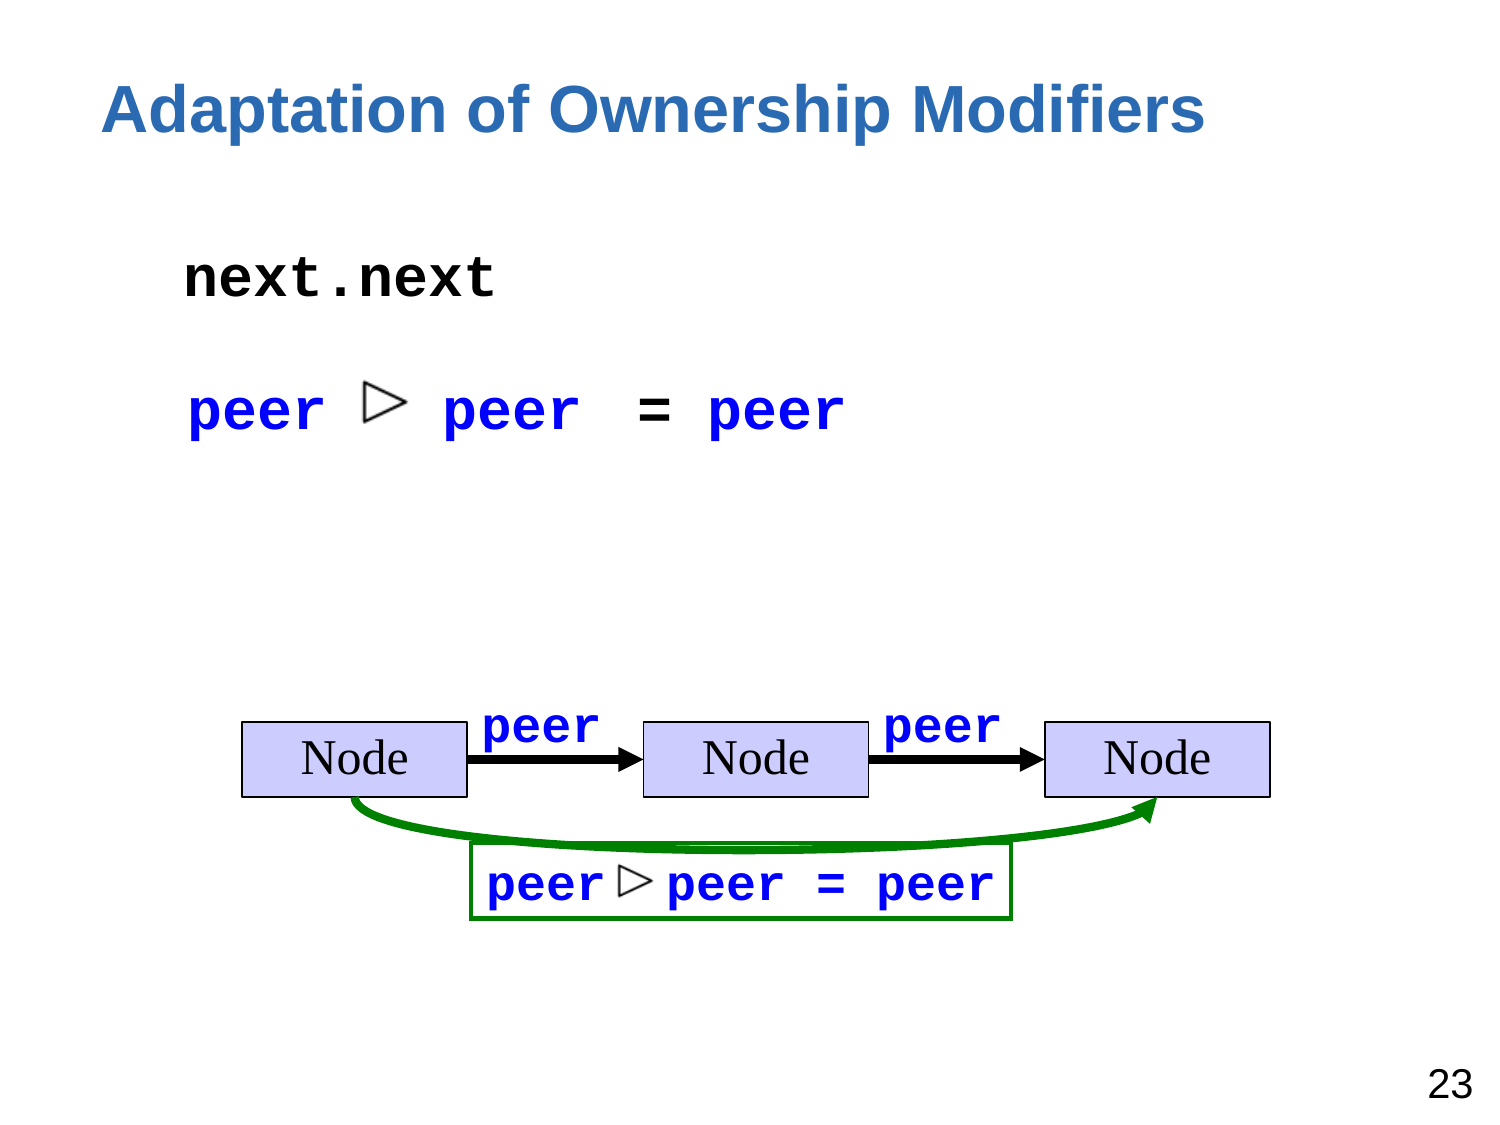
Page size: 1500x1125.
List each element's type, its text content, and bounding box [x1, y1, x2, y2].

picture [354, 374, 413, 427]
text_box peer [466, 685, 617, 761]
text_box next.next [168, 236, 514, 318]
text_box peer peer = peer [471, 843, 1011, 919]
text_box Node [242, 721, 468, 797]
text_box Node [643, 721, 869, 797]
text_box Node [1044, 721, 1270, 797]
picture [611, 859, 657, 901]
text_box peer [868, 685, 1018, 761]
title Adaptation of Ownership Modifiers [85, 63, 1407, 155]
text_box peer peer = peer [40, 361, 1412, 442]
